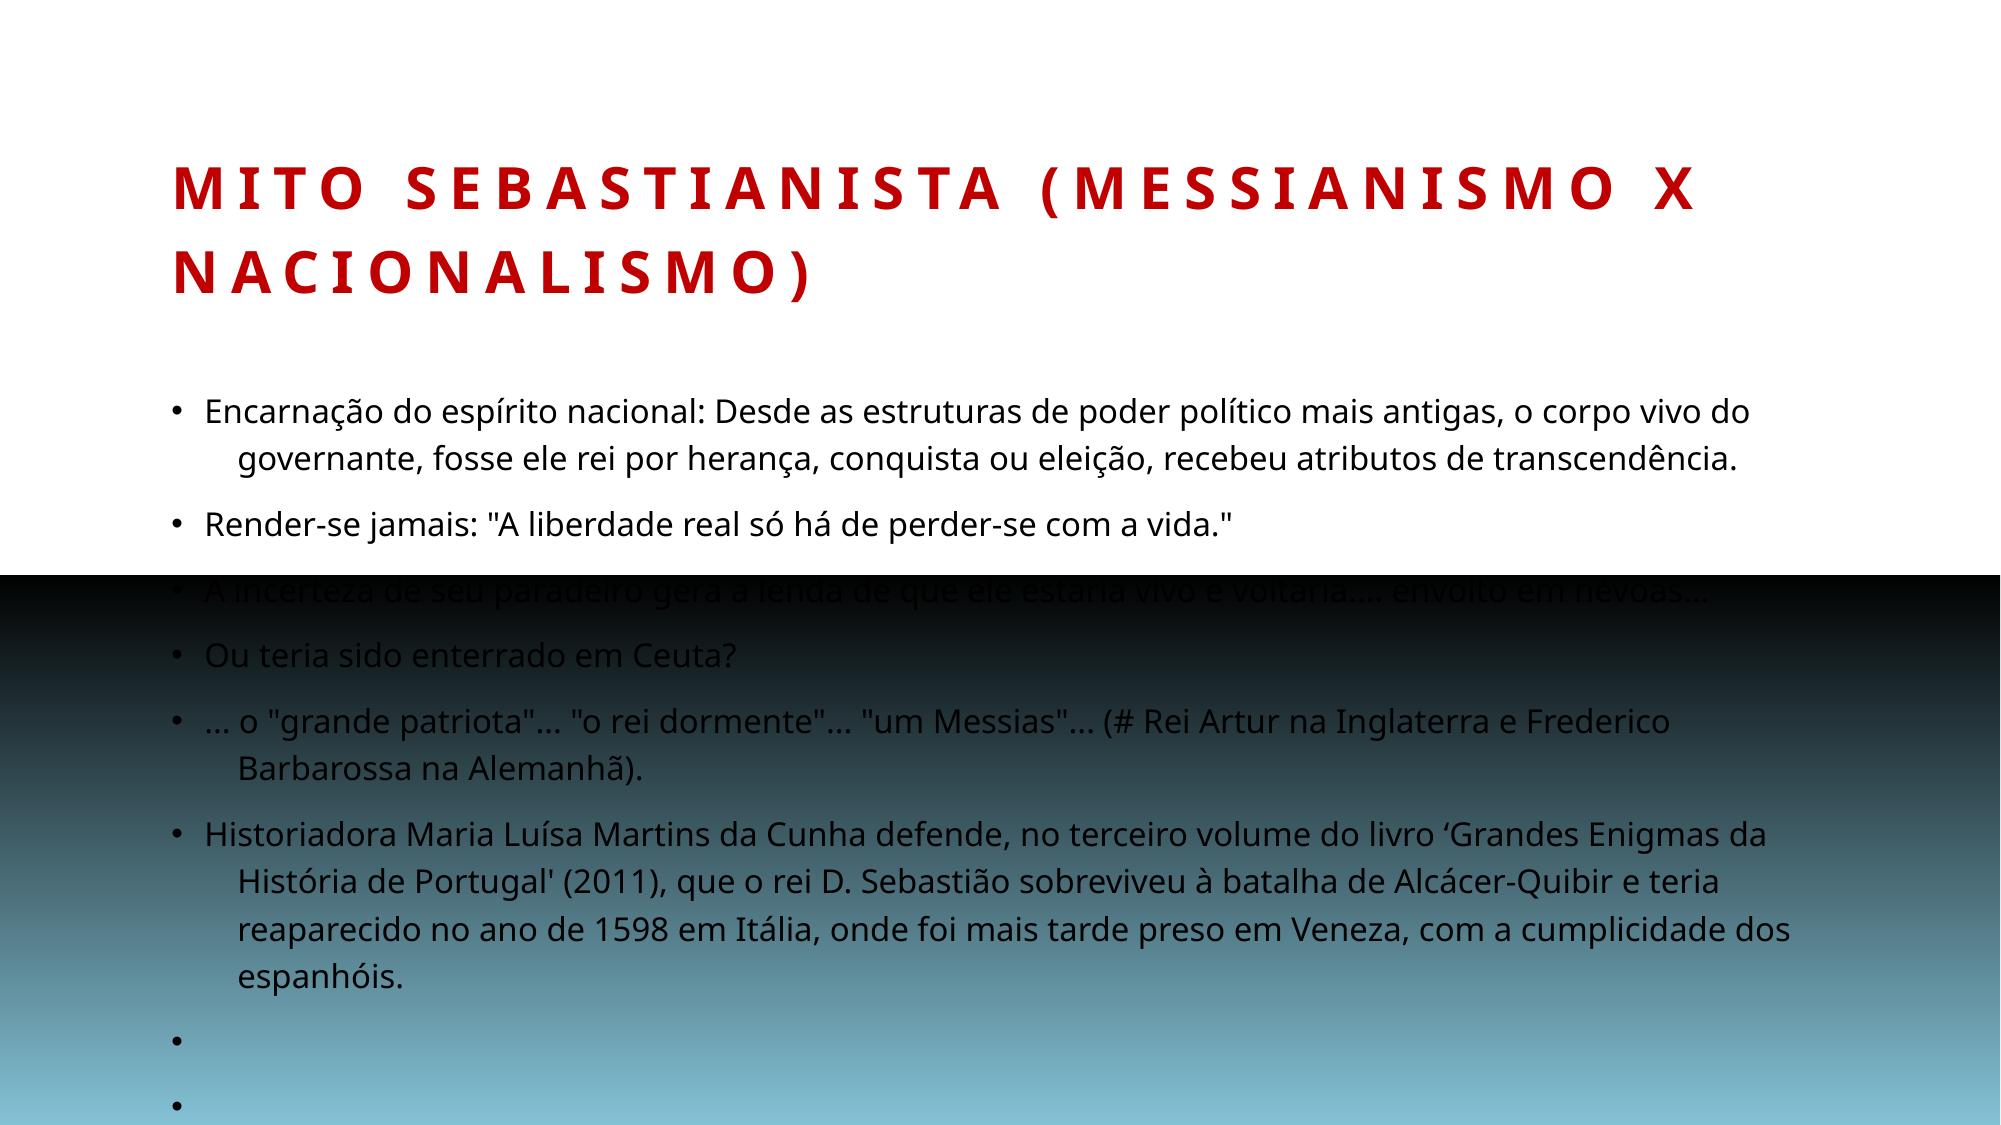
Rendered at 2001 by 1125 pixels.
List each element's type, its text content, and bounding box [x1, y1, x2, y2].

title Mito SEBASTIANISta (Messianismo x nacionalismo) [156, 124, 1844, 313]
list Encarnação do espírito nacional: Desde as estruturas de poder político mais antigas, o corpo vivo do governante, fosse ele rei por herança, conquista ou eleição, recebeu atributos de transcendência. Render-se jamais: "A liberdade real só há de perder-se com a vida." A incerteza de seu paradeiro gera a lenda de que ele estaria vivo e voltaria.... envolto em névoas... Ou teria sido enterrado em Ceuta? ... o "grande patriota"... "o rei dormente"... "um Messias"... (# Rei Artur na Inglaterra e Frederico Barbarossa na Alemanhã). Historiadora Maria Luísa Martins da Cunha defende, no terceiro volume do livro ‘Grandes Enigmas da História de Portugal' (2011), que o rei D. Sebastião sobreviveu à batalha de Alcácer-Quibir e teria reaparecido no ano de 1598 em Itália, onde foi mais tarde preso em Veneza, com a cumplicidade dos espanhóis. [156, 375, 1844, 1014]
